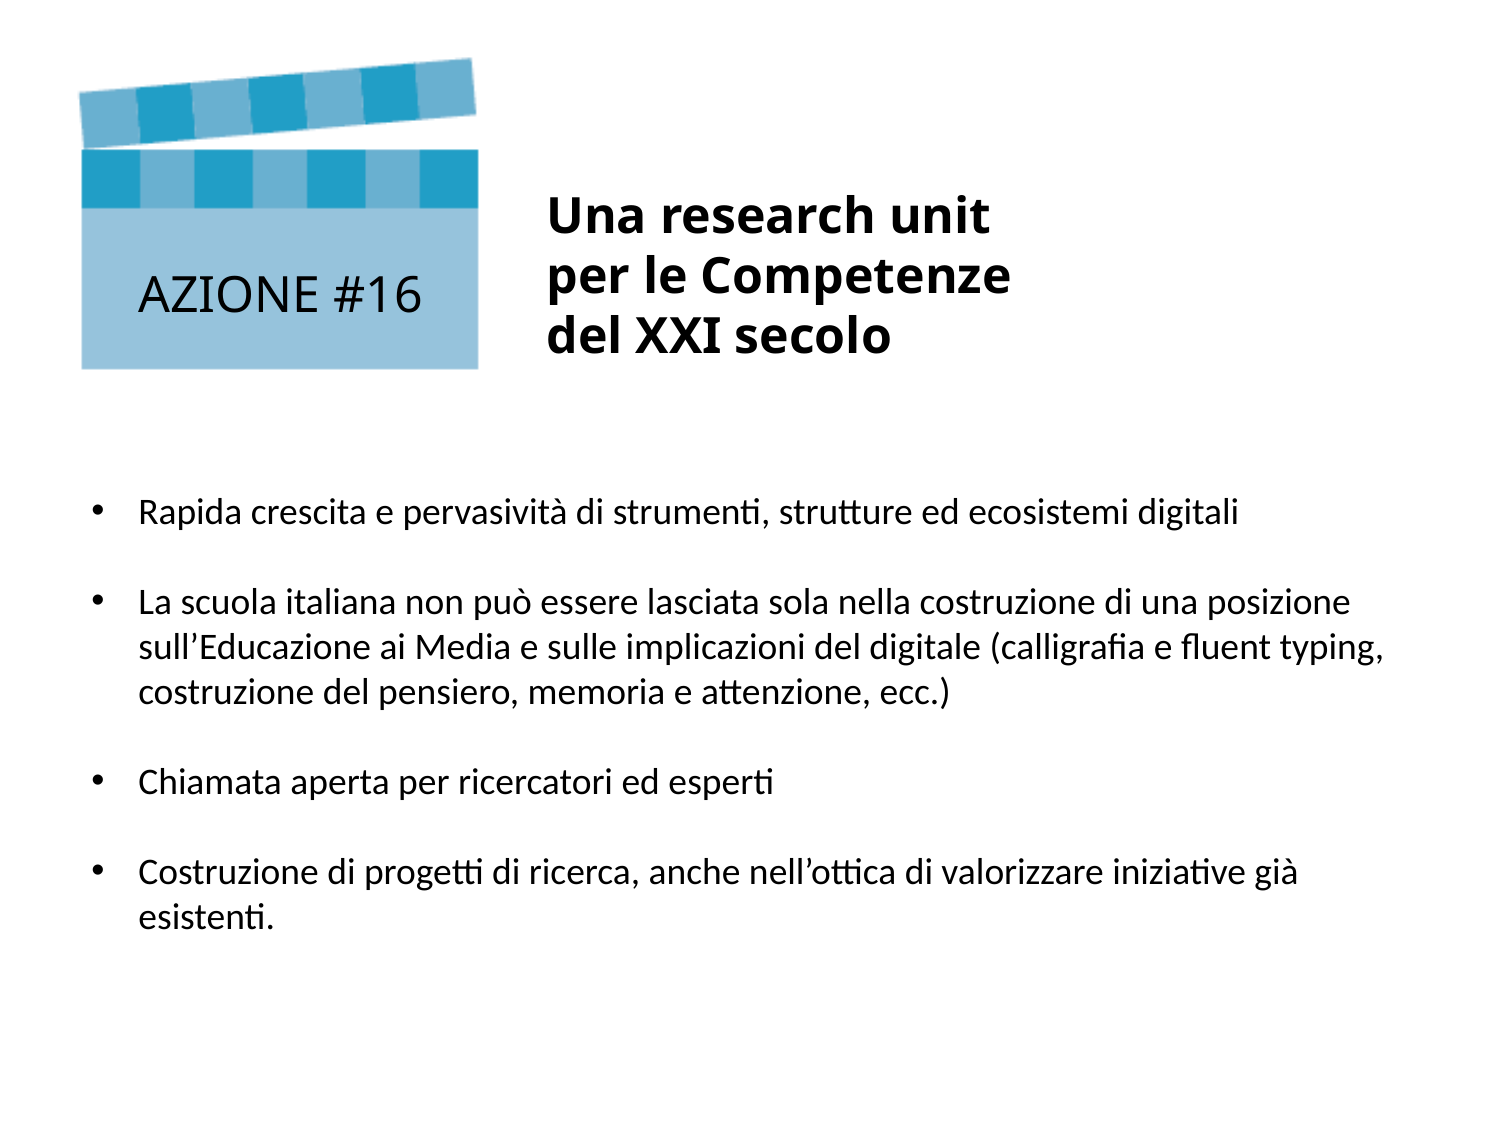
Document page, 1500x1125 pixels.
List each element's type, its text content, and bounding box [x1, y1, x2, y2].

text_box Rapida crescita e pervasività di strumenti, strutture ed ecosistemi digitali La scuola italiana non può essere lasciata sola nella costruzione di una posizione sull’Educazione ai Media e sulle implicazioni del digitale (calligrafia e fluent typing, costruzione del pensiero, memoria e attenzione, ecc.) Chiamata aperta per ricercatori ed esperti Costruzione di progetti di ricerca, anche nell’ottica di valorizzare iniziative già esistenti. [76, 479, 1433, 1035]
text_box Una research unit per le Competenze del XXI secolo [531, 176, 1282, 371]
picture [76, 54, 485, 374]
text_box AZIONE #16 [123, 255, 438, 331]
